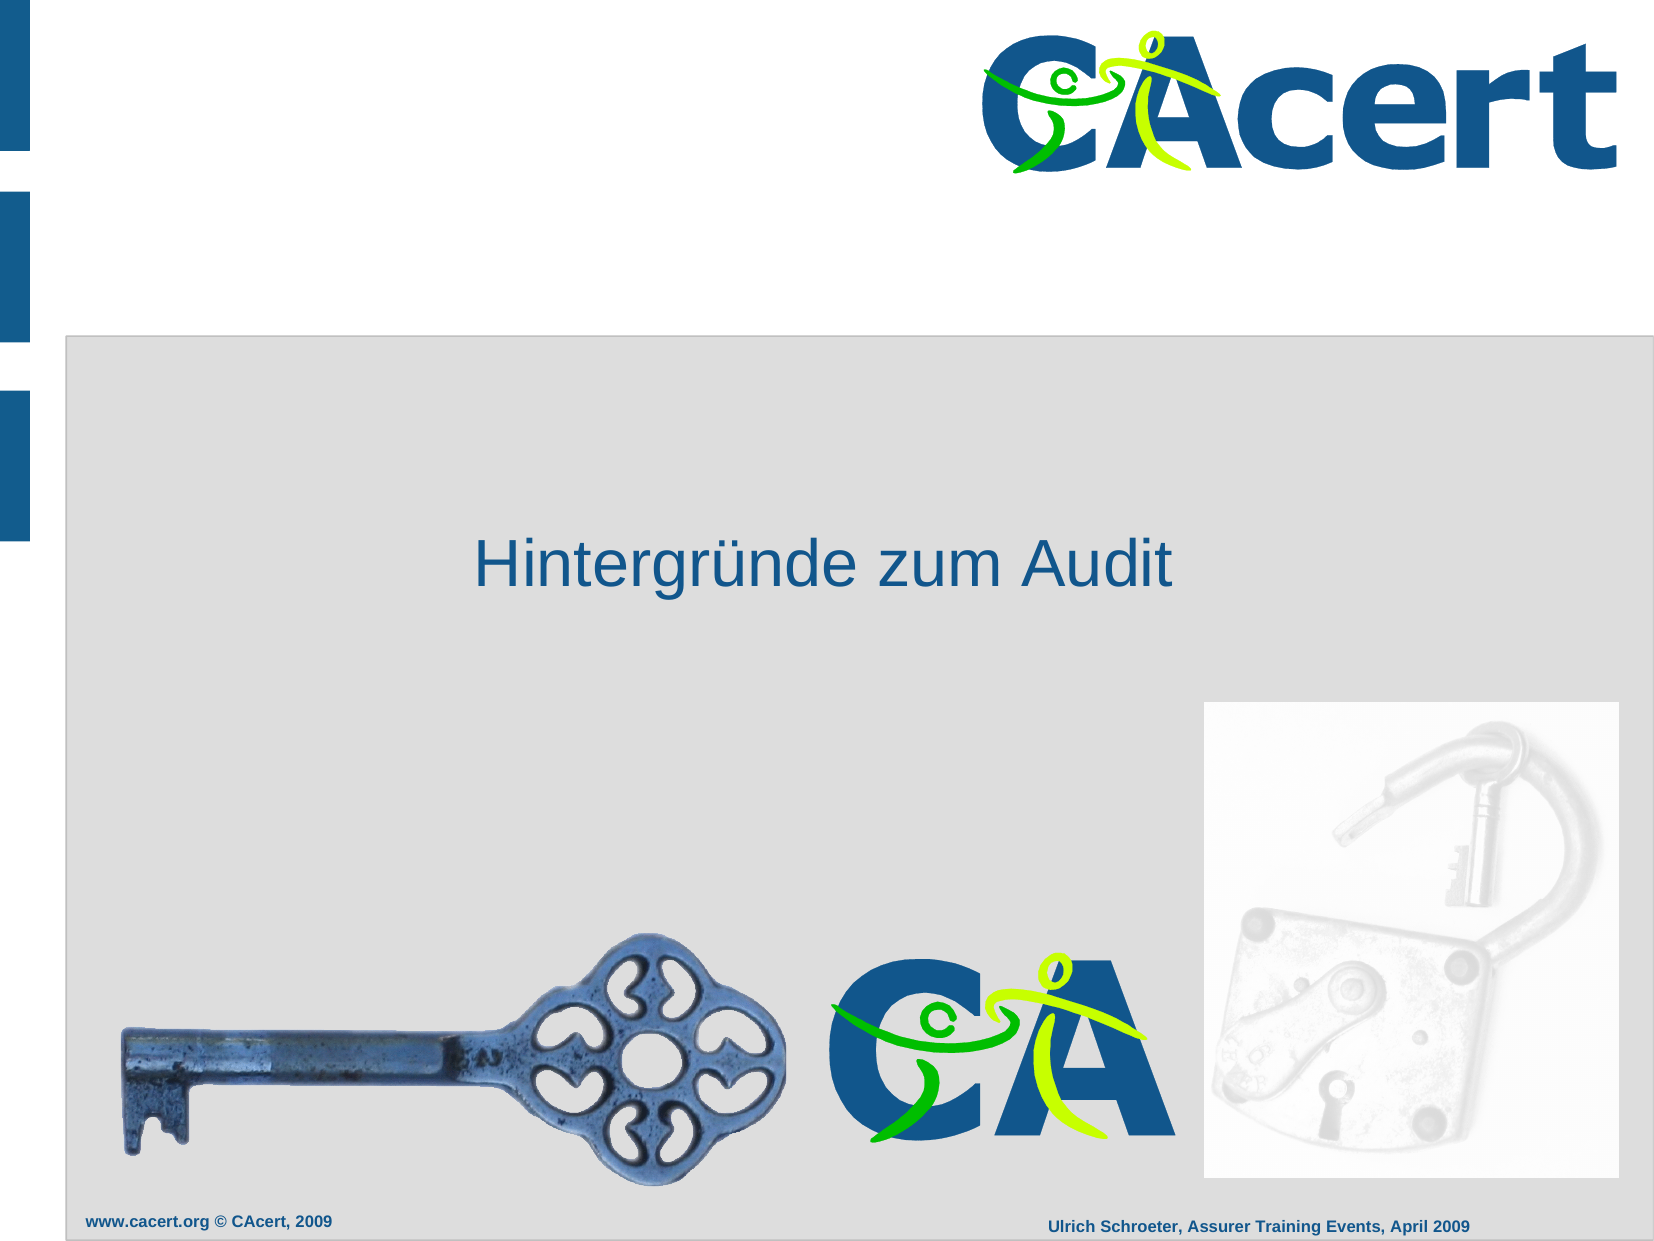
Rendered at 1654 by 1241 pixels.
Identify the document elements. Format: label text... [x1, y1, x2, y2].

title Hintergründe zum Audit [118, 442, 1530, 601]
picture [826, 950, 1177, 1145]
picture [1204, 702, 1619, 1178]
picture [106, 915, 800, 1203]
